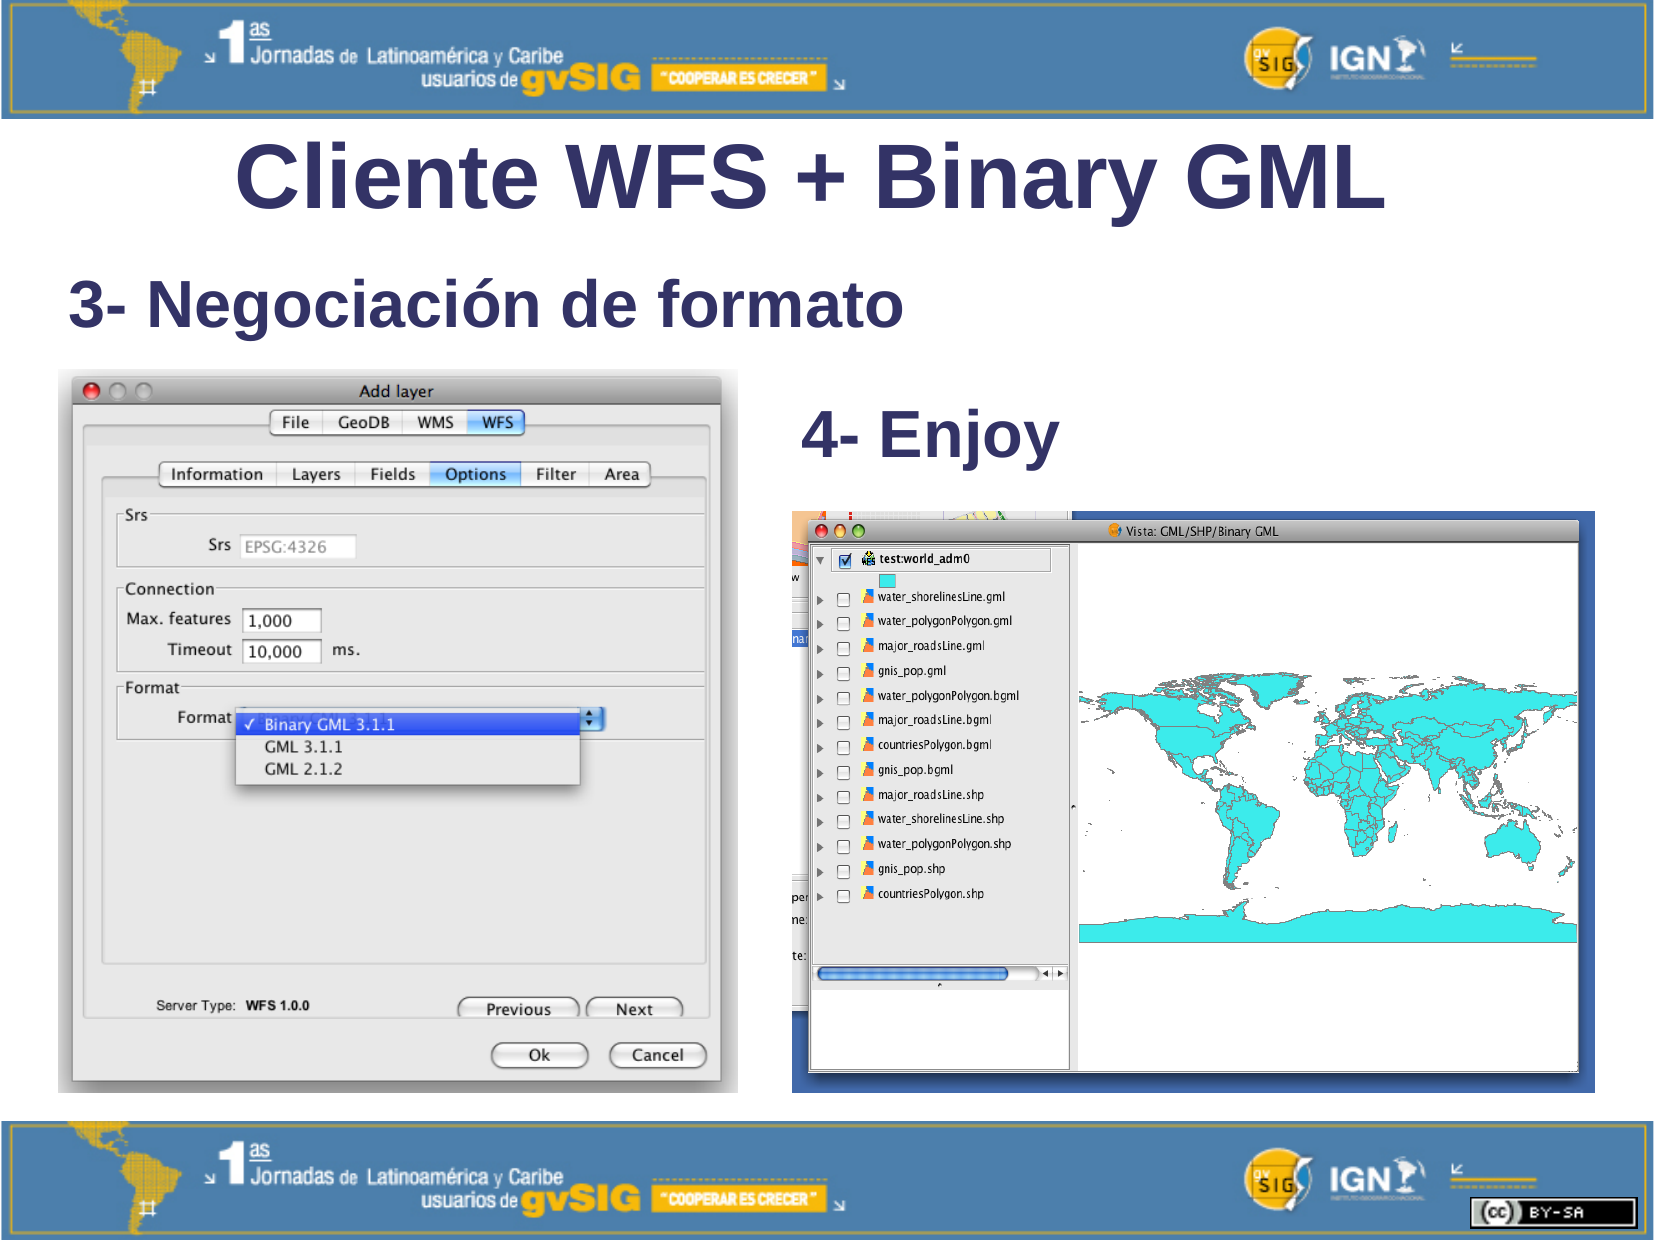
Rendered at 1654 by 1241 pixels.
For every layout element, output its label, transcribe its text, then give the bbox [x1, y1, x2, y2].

text_box 4- Enjoy [801, 372, 1353, 497]
text_box 3- Negociación de formato [69, 242, 1457, 367]
picture [58, 369, 738, 1093]
text_box Cliente WFS + Binary GML [118, 118, 1506, 237]
picture [0, 1121, 1654, 1241]
picture [0, 0, 1654, 119]
picture [792, 511, 1595, 1093]
